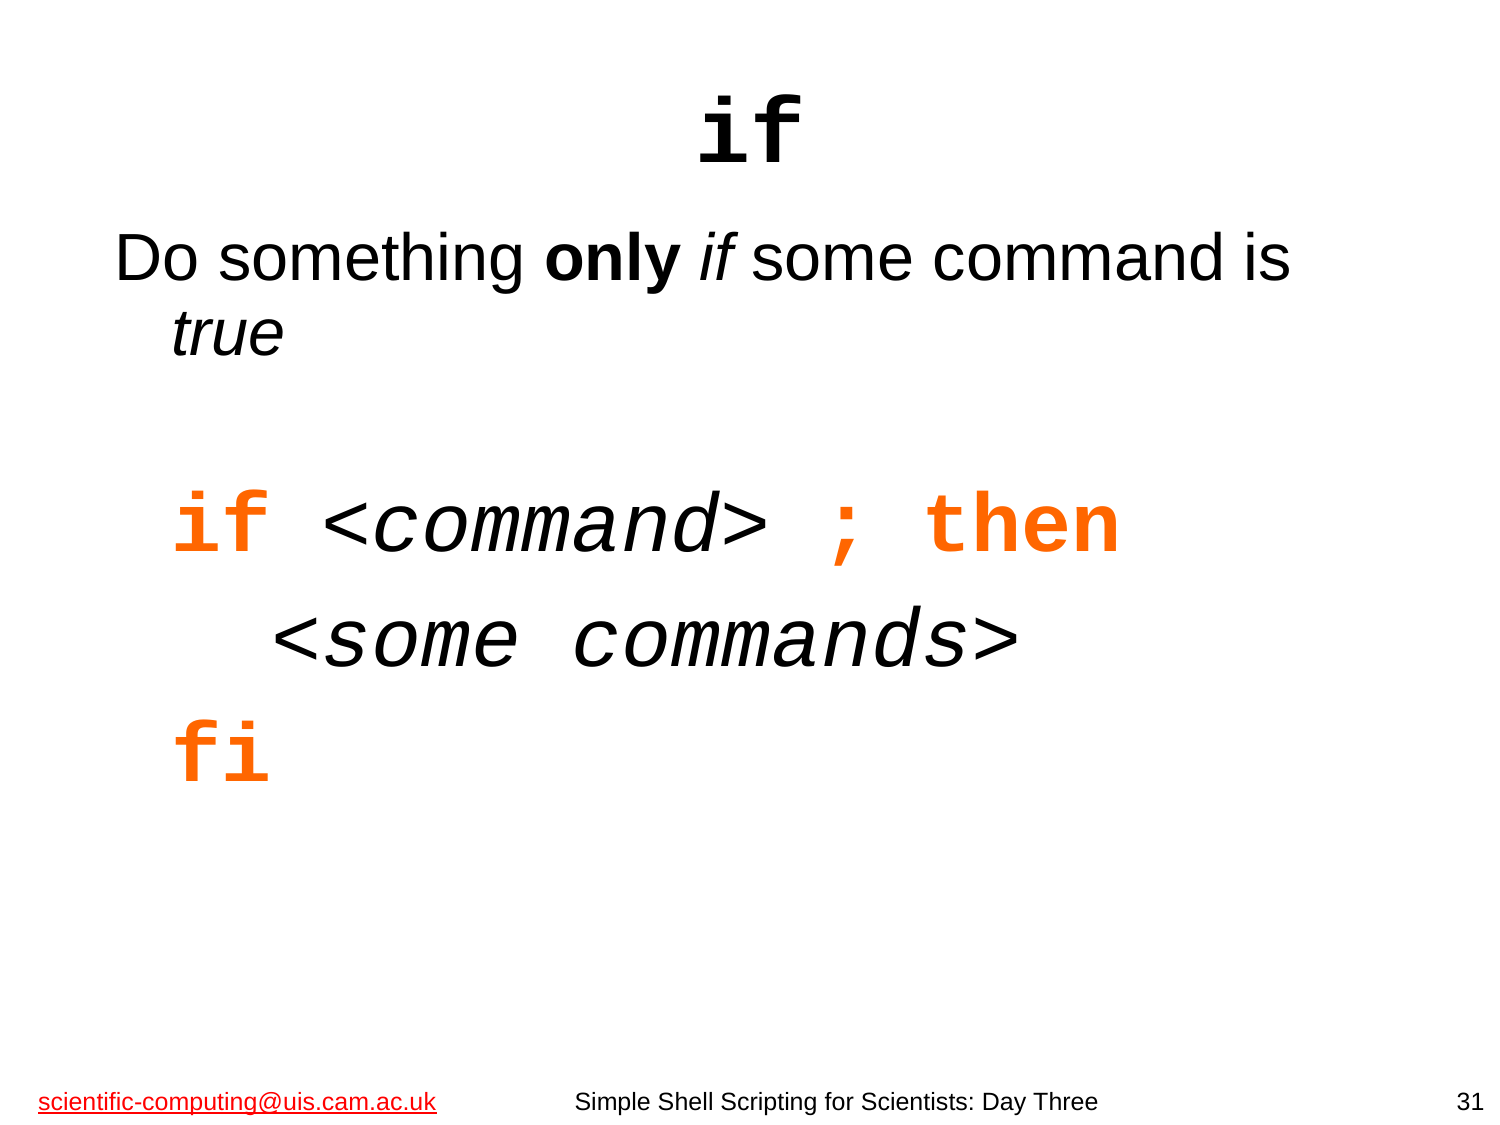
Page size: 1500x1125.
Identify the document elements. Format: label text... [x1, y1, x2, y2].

list Do something only if some command is true if <command> ; then <some commands> fi [99, 212, 1401, 1051]
title if [112, 77, 1388, 198]
